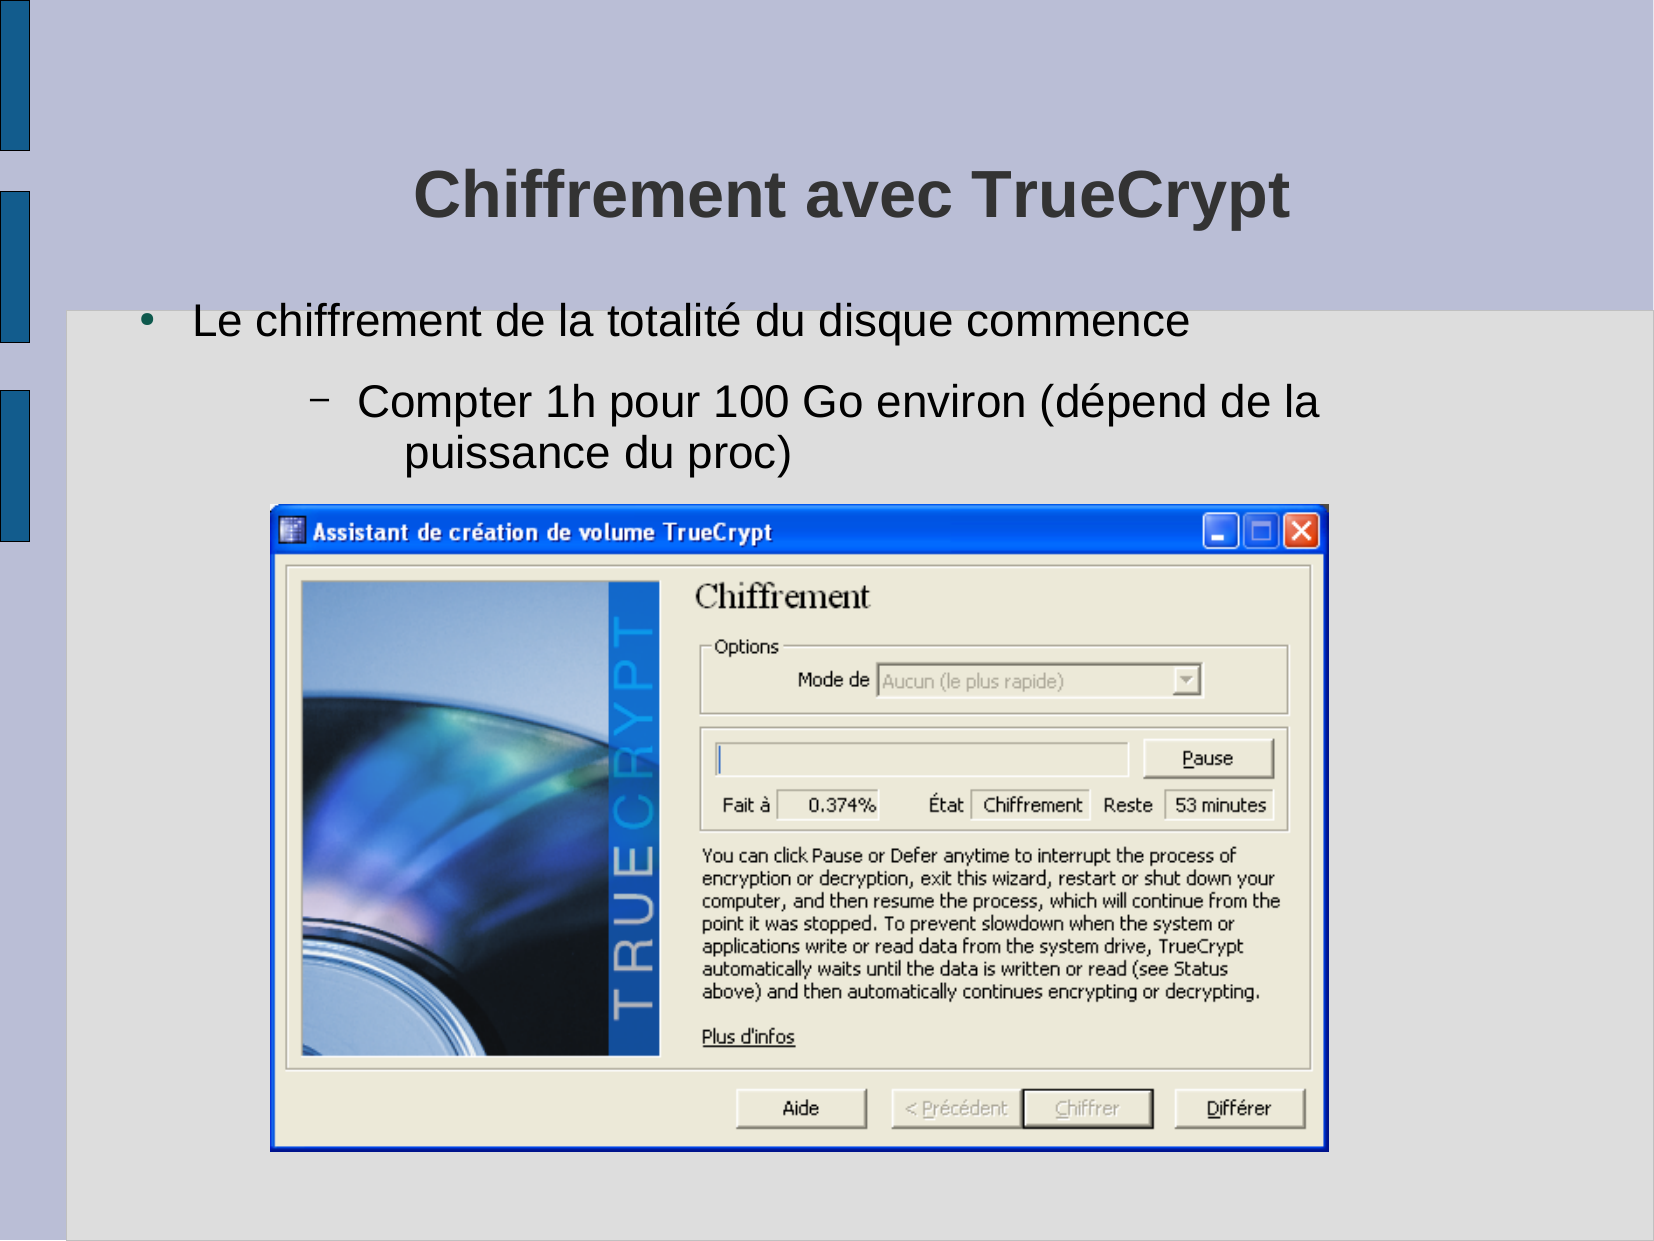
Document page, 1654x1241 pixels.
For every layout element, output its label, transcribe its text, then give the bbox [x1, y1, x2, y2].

list Le chiffrement de la totalité du disque commence Compter 1h pour 100 Go environ (dépend de la puissance du proc) [121, 295, 1534, 1127]
picture [270, 504, 1329, 1152]
title Chiffrement avec TrueCrypt [121, 91, 1534, 295]
